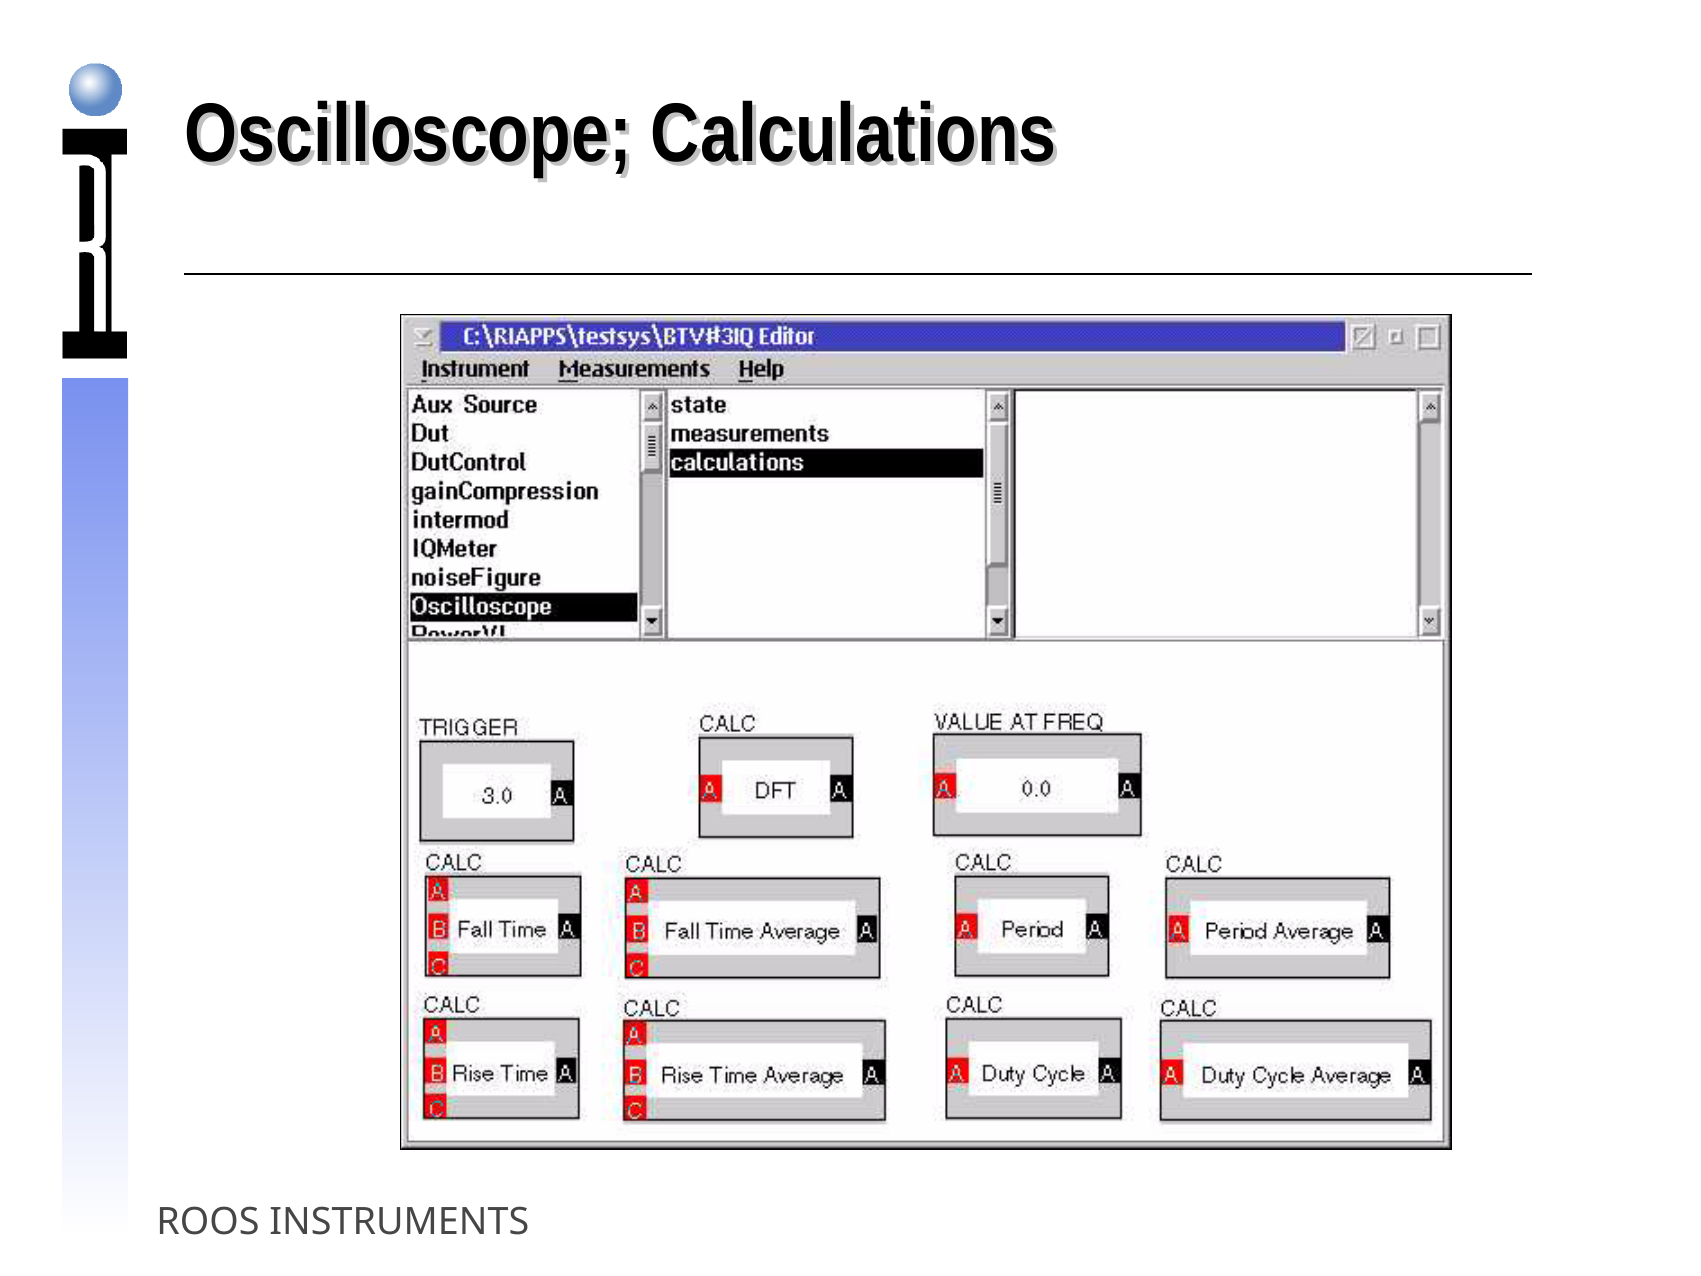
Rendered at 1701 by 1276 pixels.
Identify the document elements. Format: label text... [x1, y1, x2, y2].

picture [400, 314, 1452, 1150]
text_box Oscilloscope; Calculations [184, 92, 1539, 268]
